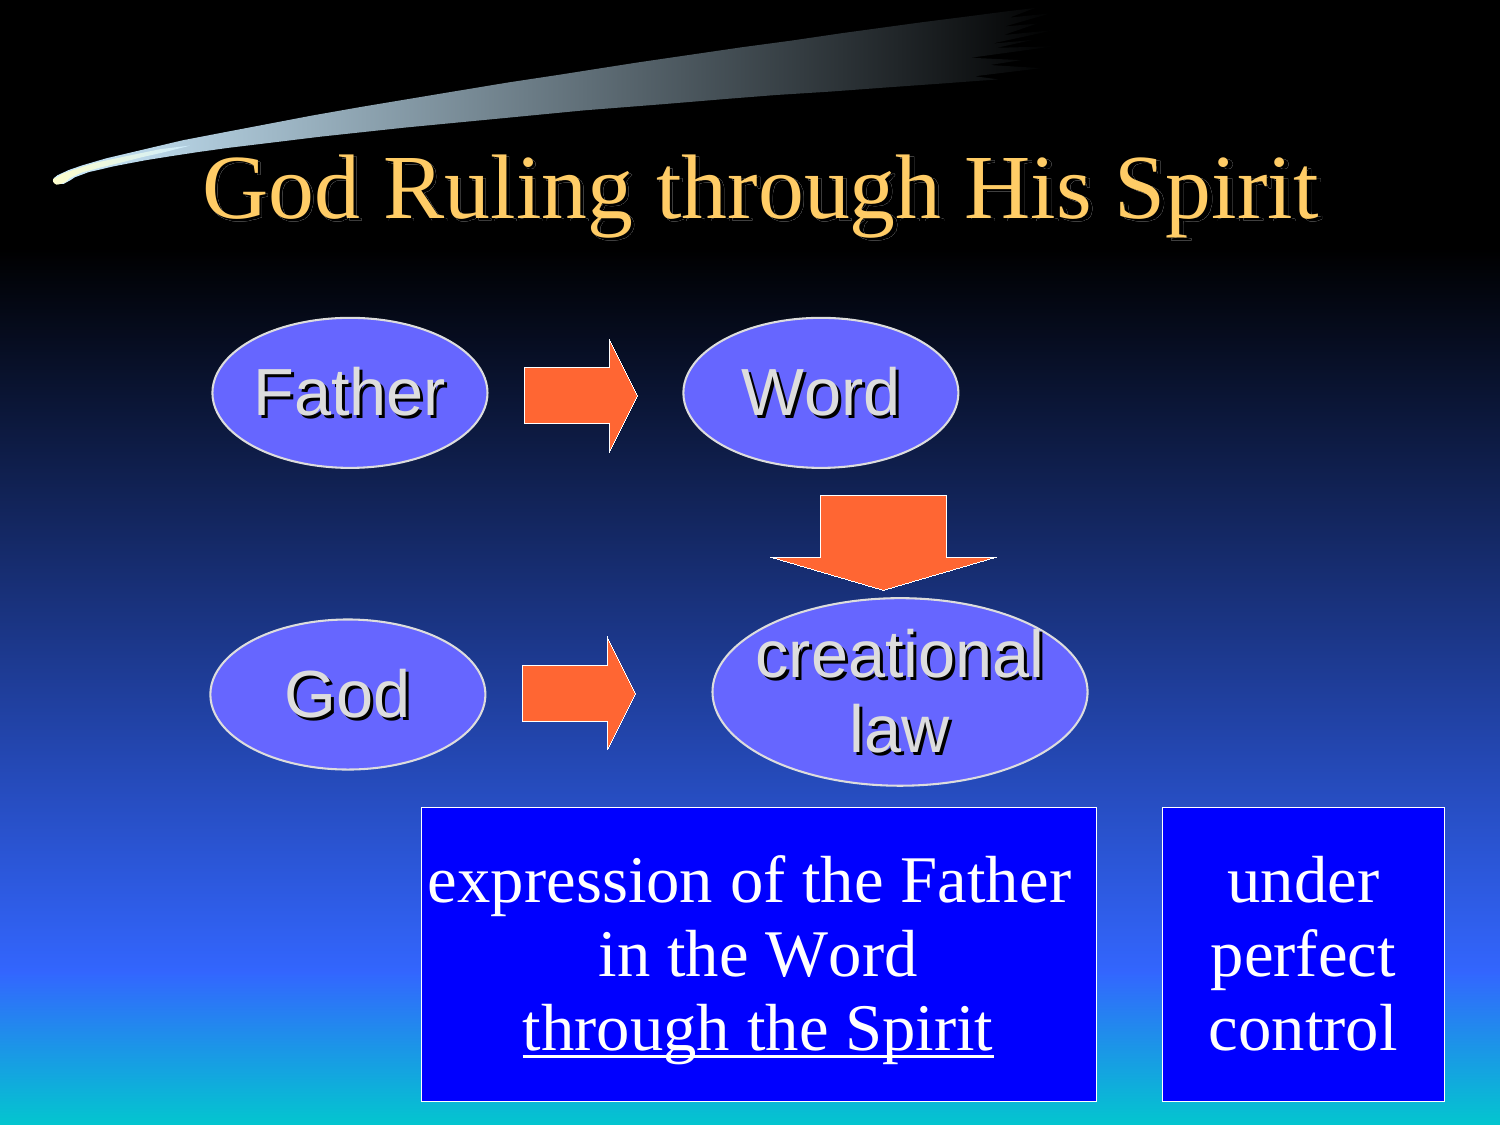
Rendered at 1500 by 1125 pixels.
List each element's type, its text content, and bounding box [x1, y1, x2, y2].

text_box [524, 339, 638, 453]
text_box under perfect control [1162, 807, 1445, 1102]
text_box God [210, 619, 486, 770]
text_box Father [212, 317, 488, 468]
text_box Word [683, 317, 959, 468]
text_box expression of the Father in the Word through the Spirit [421, 807, 1097, 1102]
text_box creational law [712, 598, 1088, 786]
text_box [522, 636, 636, 750]
title God Ruling through His Spirit [187, 103, 1463, 273]
text_box [770, 495, 997, 591]
